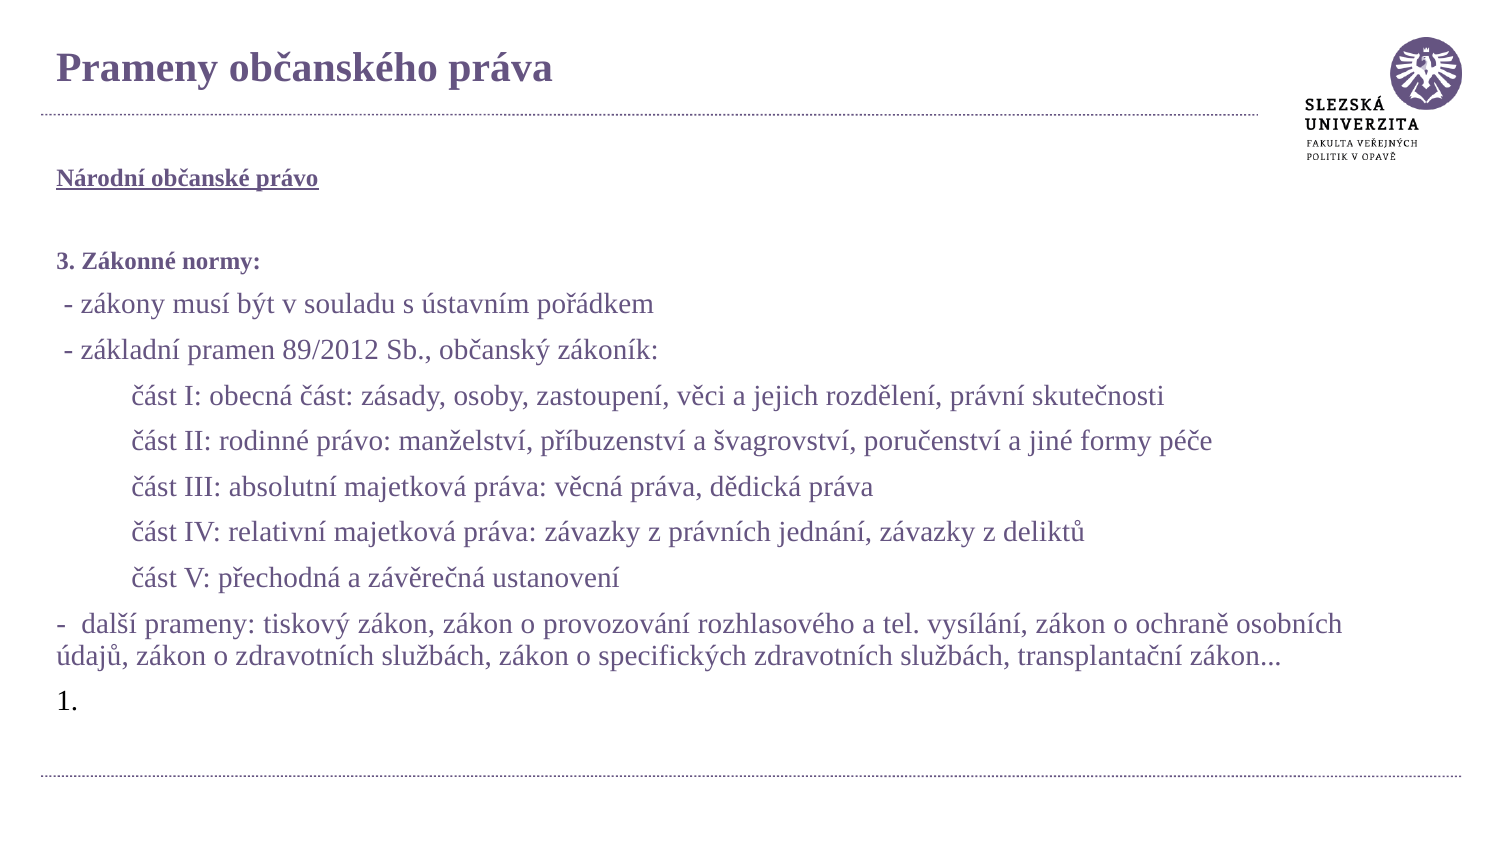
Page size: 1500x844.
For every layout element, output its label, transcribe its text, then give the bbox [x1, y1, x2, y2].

title Prameny občanského práva [41, 32, 955, 116]
text_box Národní občanské právo 3. Zákonné normy: - zákony musí být v souladu s ústavním pořádkem - základní pramen 89/2012 Sb., občanský zákoník: část I: obecná část: zásady, osoby, zastoupení, věci a jejich rozdělení, právní skutečnosti část II: rodinné právo: manželství, příbuzenství a švagrovství, poručenství a jiné formy péče část III: absolutní majetková práva: věcná práva, dědická práva část IV: relativní majetková práva: závazky z právních jednání, závazky z deliktů část V: přechodná a závěrečná ustanovení - další prameny: tiskový zákon, zákon o provozování rozhlasového a tel. vysílání, zákon o ochraně osobních údajů, zákon o zdravotních službách, zákon o specifických zdravotních službách, transplantační zákon... [41, 157, 1426, 748]
